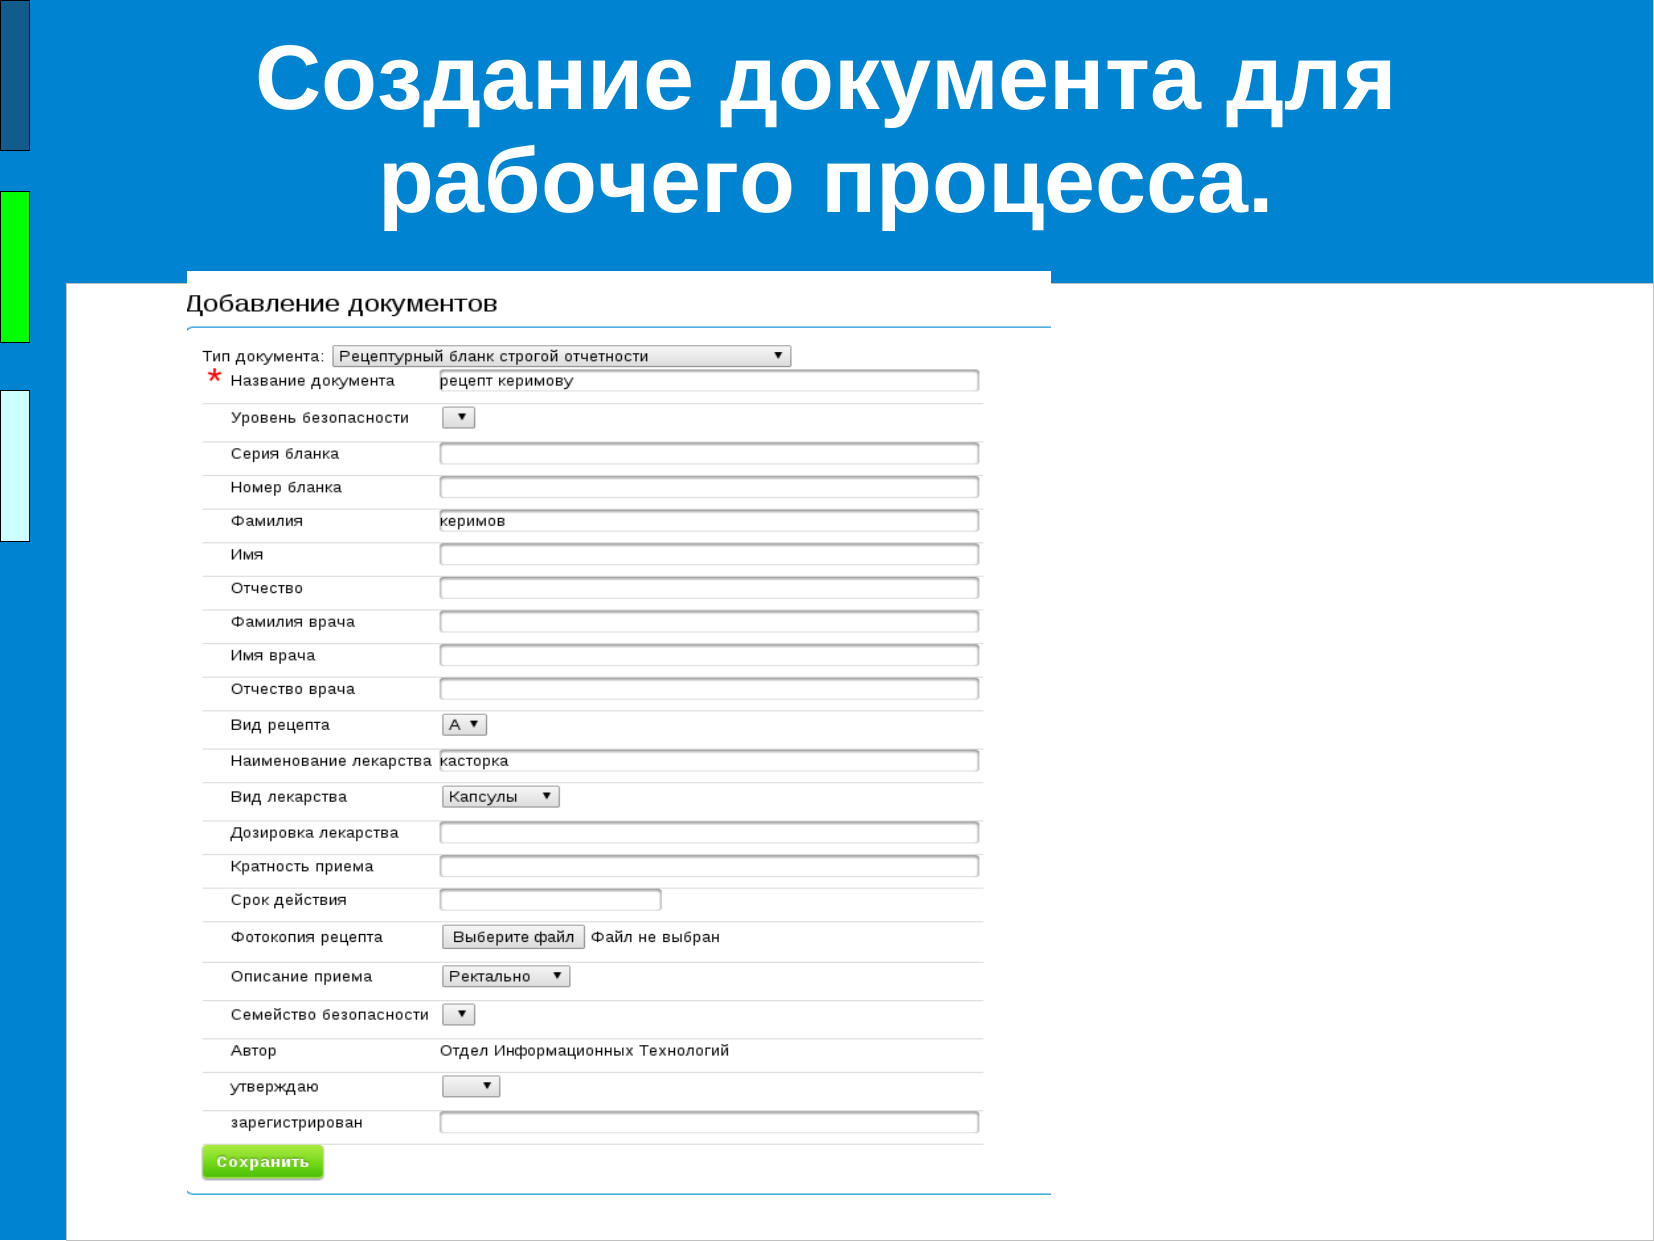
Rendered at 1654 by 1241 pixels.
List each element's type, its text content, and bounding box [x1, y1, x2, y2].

title Создание документа для рабочего процесса. [82, 26, 1571, 232]
picture [187, 271, 1051, 1218]
